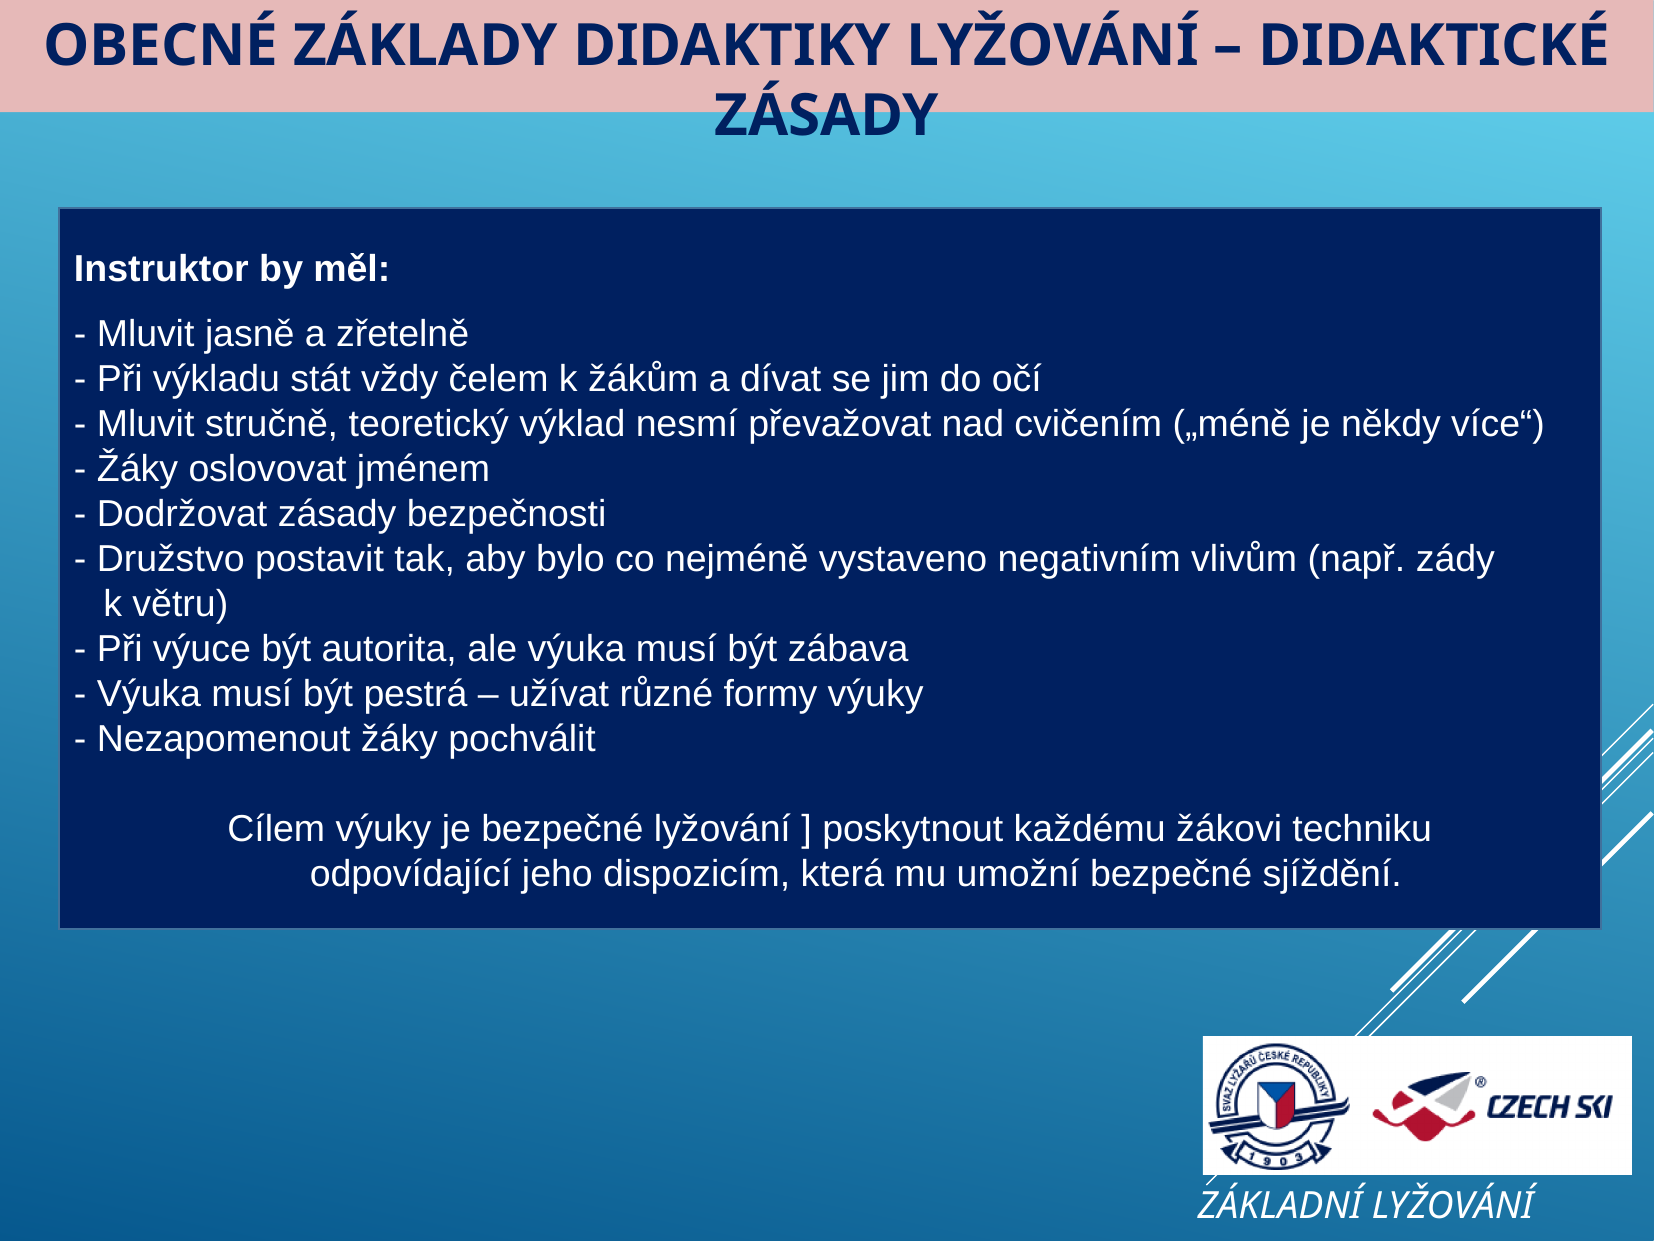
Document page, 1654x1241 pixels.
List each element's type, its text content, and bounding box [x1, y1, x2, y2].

text_box ZÁKLADNÍ LYŽOVÁNÍ [1182, 1173, 1644, 1235]
text_box Instruktor by měl: - Mluvit jasně a zřetelně - Při výkladu stát vždy čelem k žákům a dívat se jim do očí - Mluvit stručně, teoretický výklad nesmí převažovat nad cvičením („méně je někdy více“) - Žáky oslovovat jménem - Dodržovat zásady bezpečnosti - Družstvo postavit tak, aby bylo co nejméně vystaveno negativním vlivům (např. zády k větru) - Při výuce být autorita, ale výuka musí být zábava - Výuka musí být pestrá – užívat různé formy výuky - Nezapomenout žáky pochválit  Cílem výuky je bezpečné lyžování ] poskytnout každému žákovi techniku odpovídající jeho dispozicím, která mu umožní bezpečné sjíždění. [59, 208, 1601, 929]
title Obecné základy didaktiky lyžování – didaktické zásady [0, 0, 1654, 113]
picture [1202, 1036, 1632, 1173]
